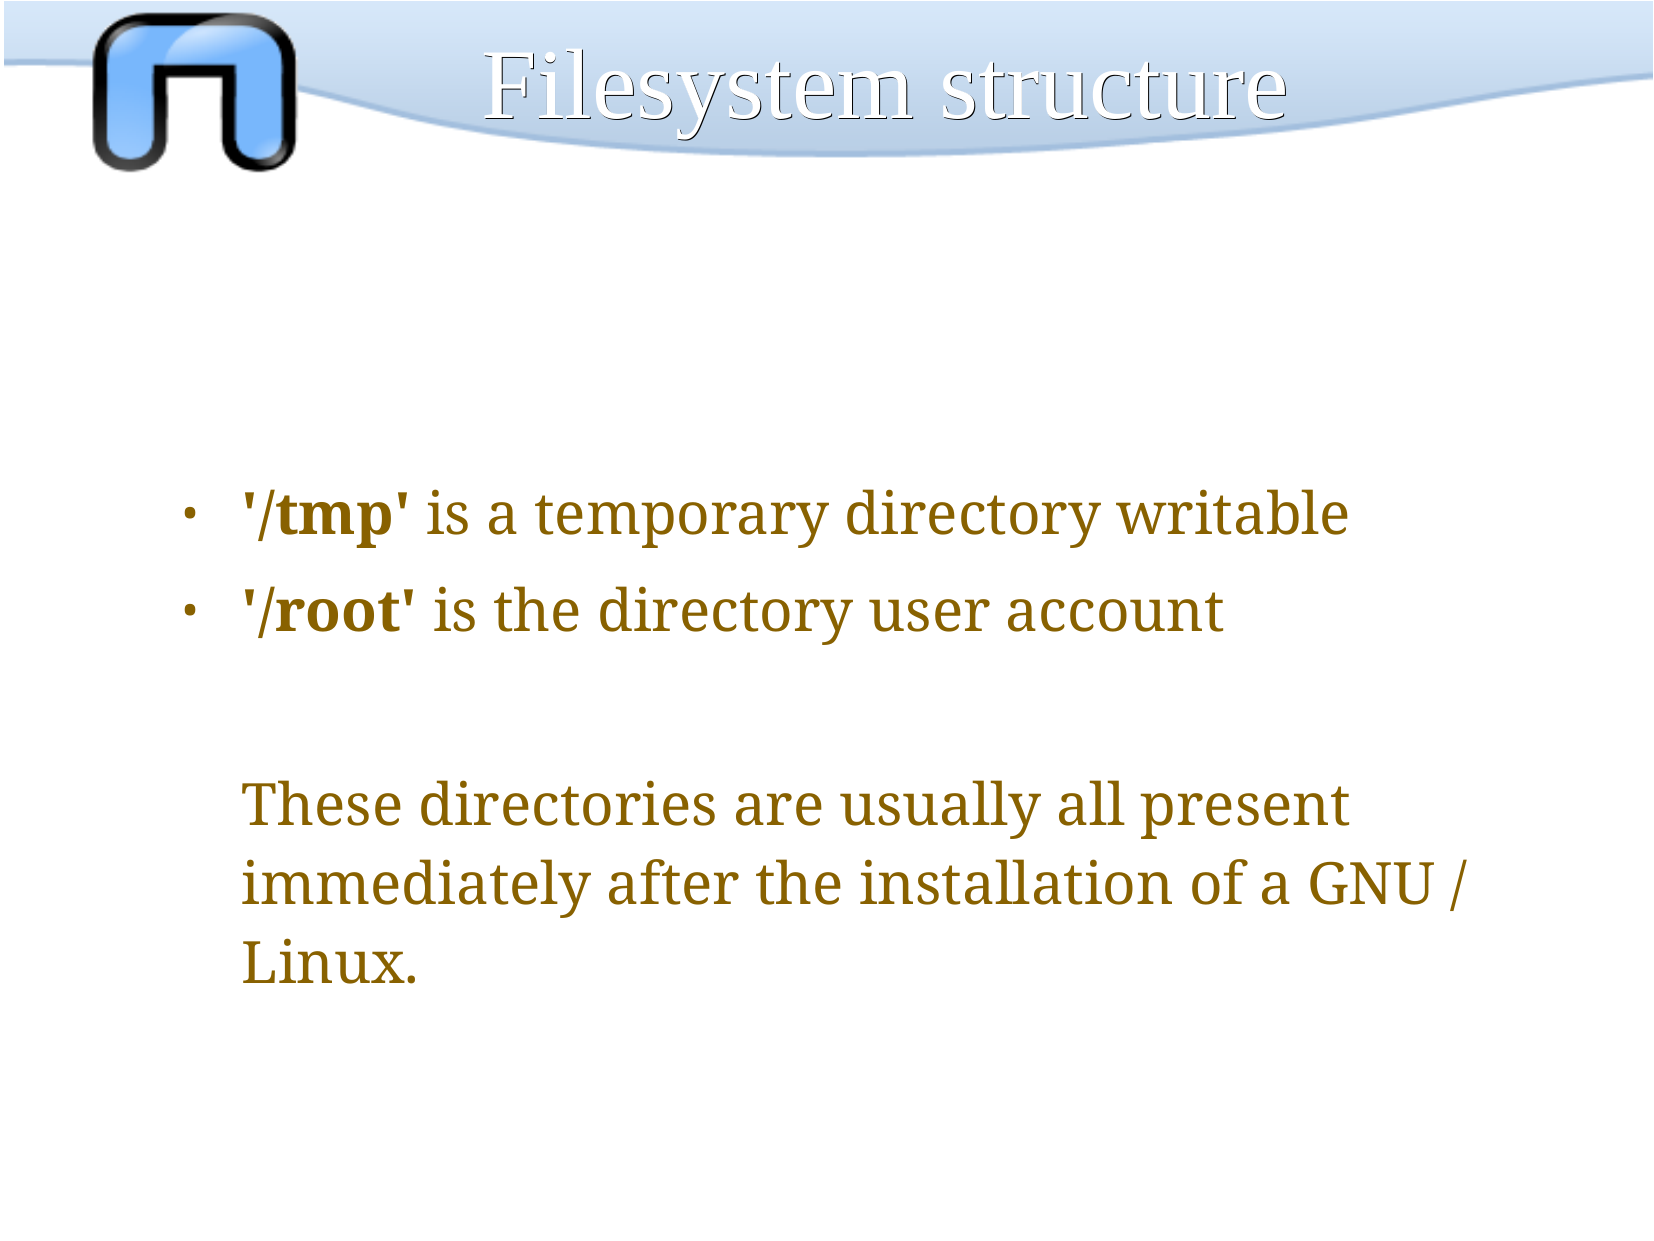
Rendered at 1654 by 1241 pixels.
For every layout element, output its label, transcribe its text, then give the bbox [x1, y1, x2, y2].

list '/tmp' is a temporary directory writable '/root' is the directory user account These directories are usually all present immediately after the installation of a GNU / Linux. [147, 472, 1565, 1034]
text_box Filesystem structure [472, 29, 1300, 266]
picture [0, 0, 1654, 1241]
